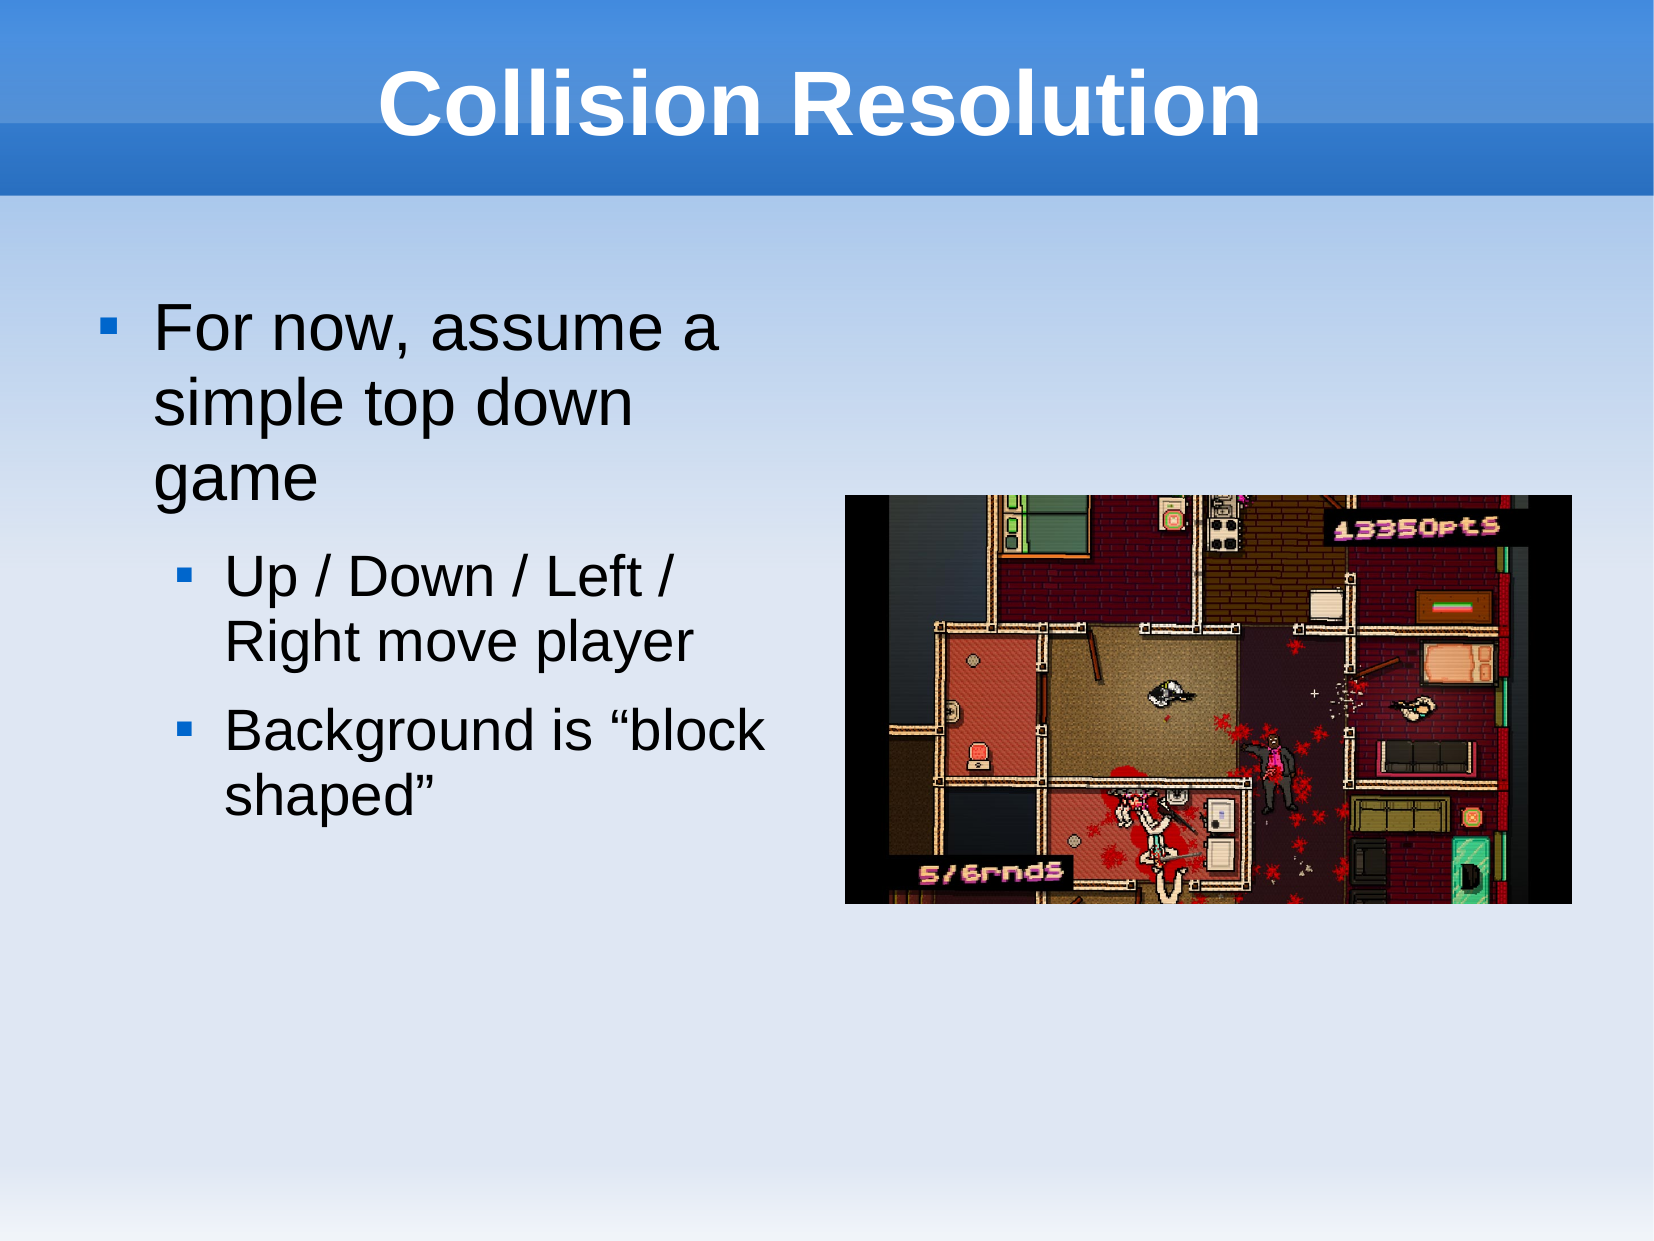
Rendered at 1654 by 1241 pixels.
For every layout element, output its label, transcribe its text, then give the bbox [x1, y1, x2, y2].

title Collision Resolution [76, 0, 1565, 208]
picture [0, 0, 1654, 1241]
list For now, assume a simple top down game Up / Down / Left / Right move player Background is “block shaped” [82, 290, 809, 1109]
